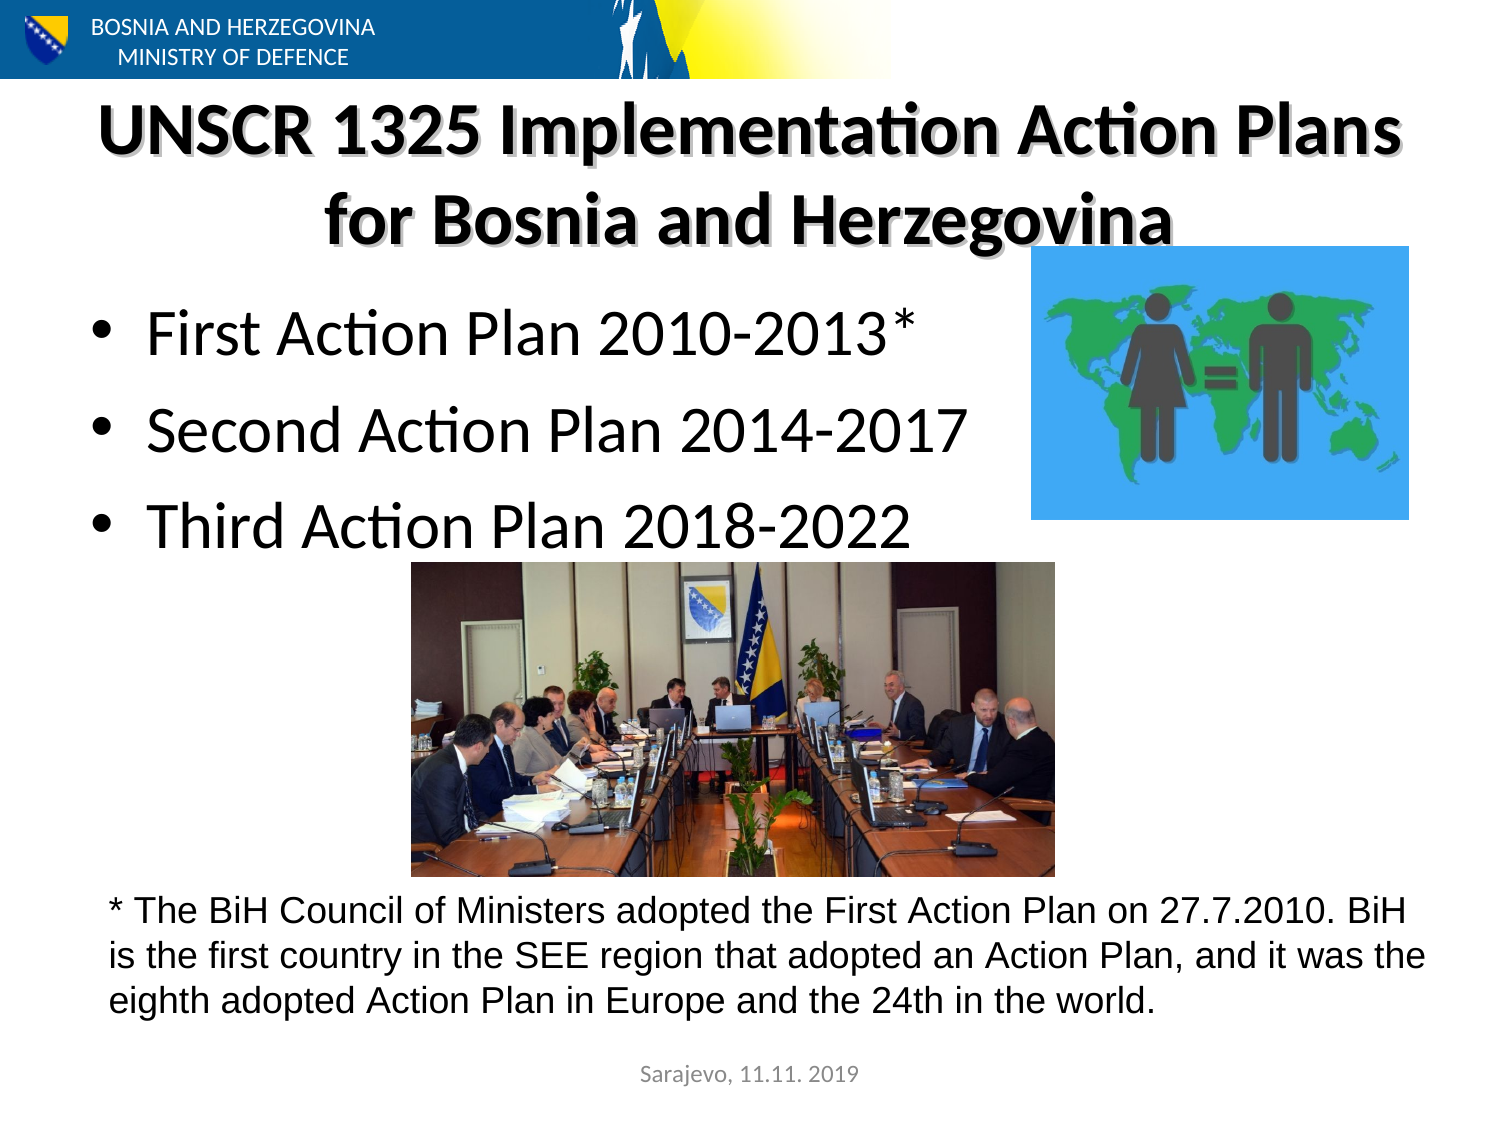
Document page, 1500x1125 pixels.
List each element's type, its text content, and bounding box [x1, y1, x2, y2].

picture [0, 0, 1500, 79]
text_box Sarajevo, 11.11. 2019 [512, 1042, 988, 1103]
title UNSCR 1325 Implementation Action Plans for Bosnia and Herzegovina [75, 140, 1426, 200]
picture [1031, 246, 1409, 520]
text_box * The BiH Council of Ministers adopted the First Action Plan on 27.7.2010. BiH is the first country in the SEE region that adopted an Action Plan, and it was the eighth adopted Action Plan in Europe and the 24th in the world. [93, 878, 1454, 1030]
list First Action Plan 2010-2013* Second Action Plan 2014-2017 Third Action Plan 2018-2022 [75, 281, 1426, 1024]
picture [411, 562, 1055, 877]
